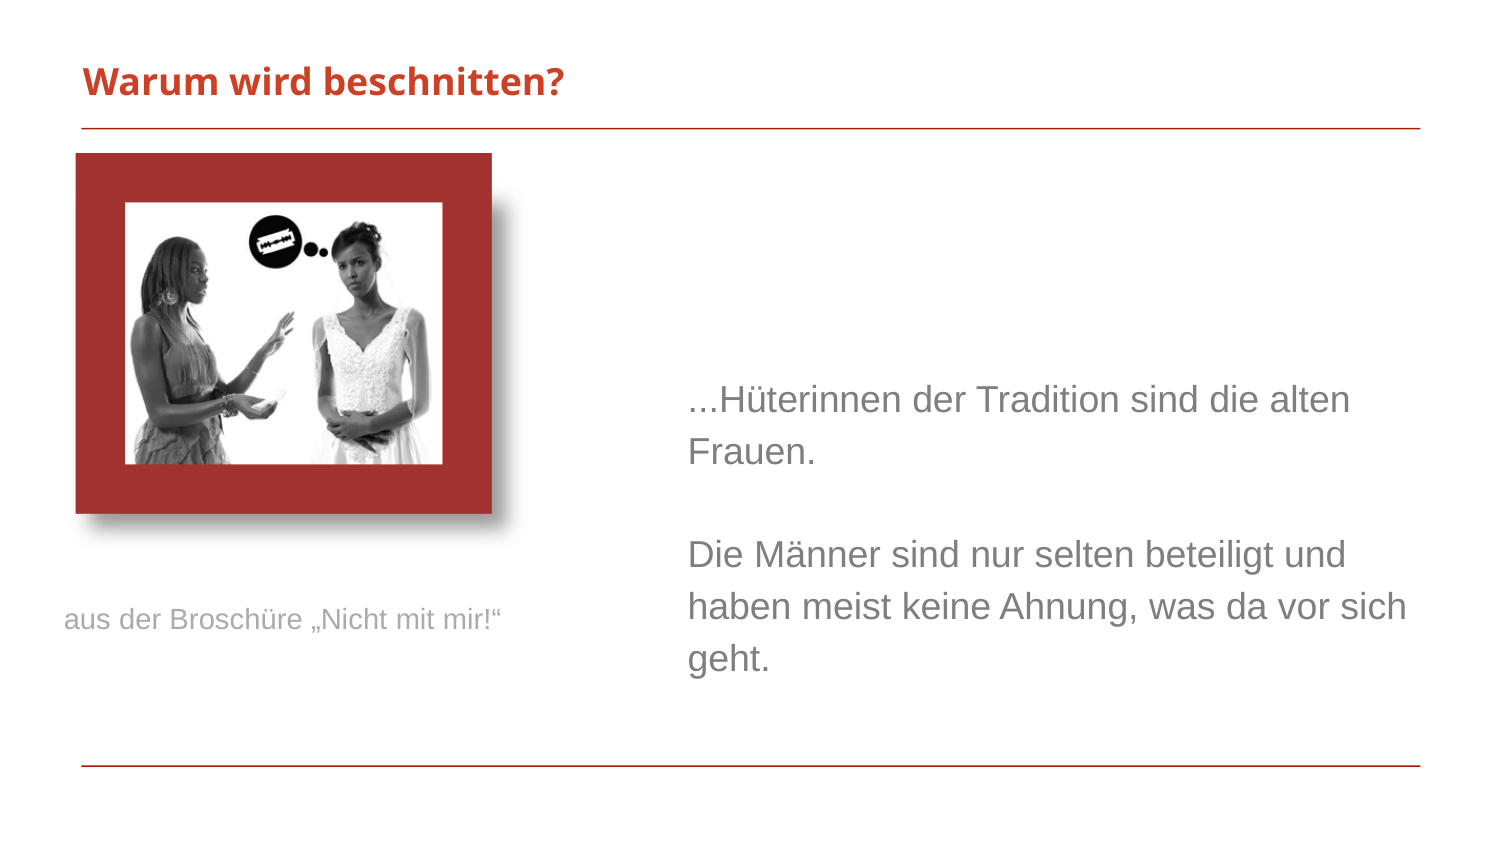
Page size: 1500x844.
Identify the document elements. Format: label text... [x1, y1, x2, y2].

text_box ...Hüterinnen der Tradition sind die alten Frauen. Die Männer sind nur selten beteiligt und haben meist keine Ahnung, was da vor sich geht. [672, 153, 1437, 742]
text_box aus der Broschüre „Nicht mit mir!“ [48, 580, 535, 662]
text_box Warum wird beschnitten? [67, 43, 1078, 117]
picture [62, 153, 535, 557]
